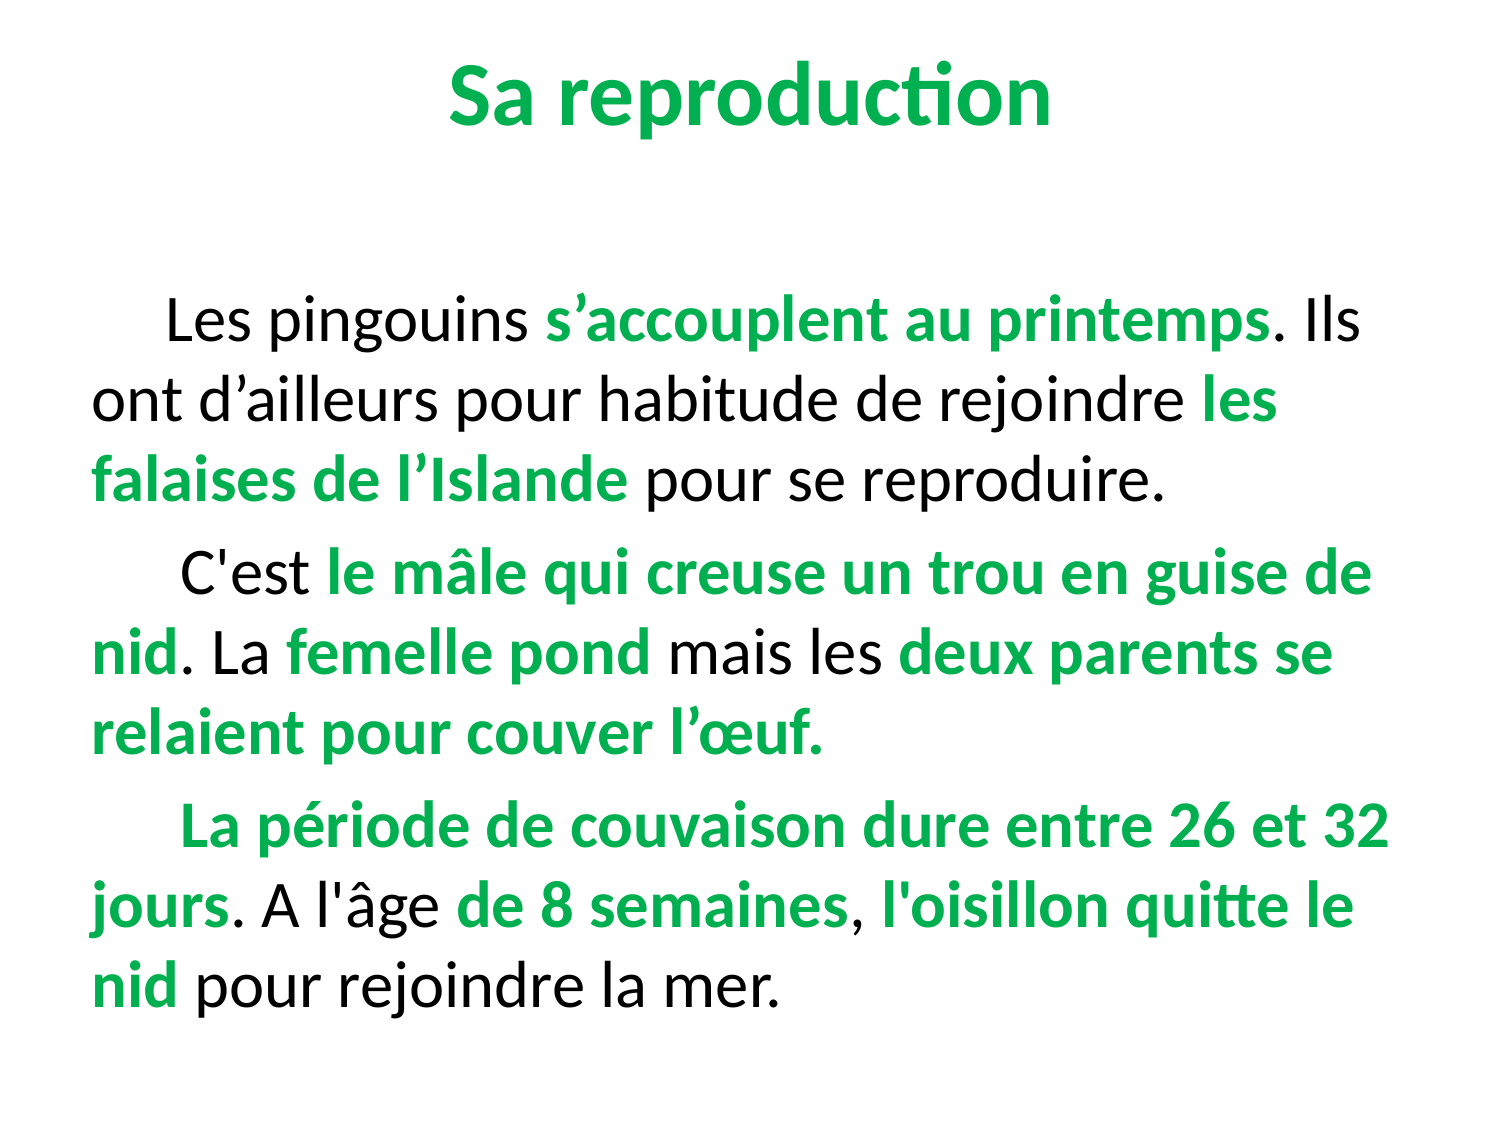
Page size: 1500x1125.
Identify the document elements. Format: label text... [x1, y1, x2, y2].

title Sa reproduction [76, 49, 1427, 238]
list Les pingouins s’accouplent au printemps. Ils ont d’ailleurs pour habitude de rejoindre les falaises de l’Islande pour se reproduire. C'est le mâle qui creuse un trou en guise de nid. La femelle pond mais les deux parents se relaient pour couver l’œuf. La période de couvaison dure entre 26 et 32 jours. A l'âge de 8 semaines, l'oisillon quitte le nid pour rejoindre la mer. [76, 267, 1427, 1010]
